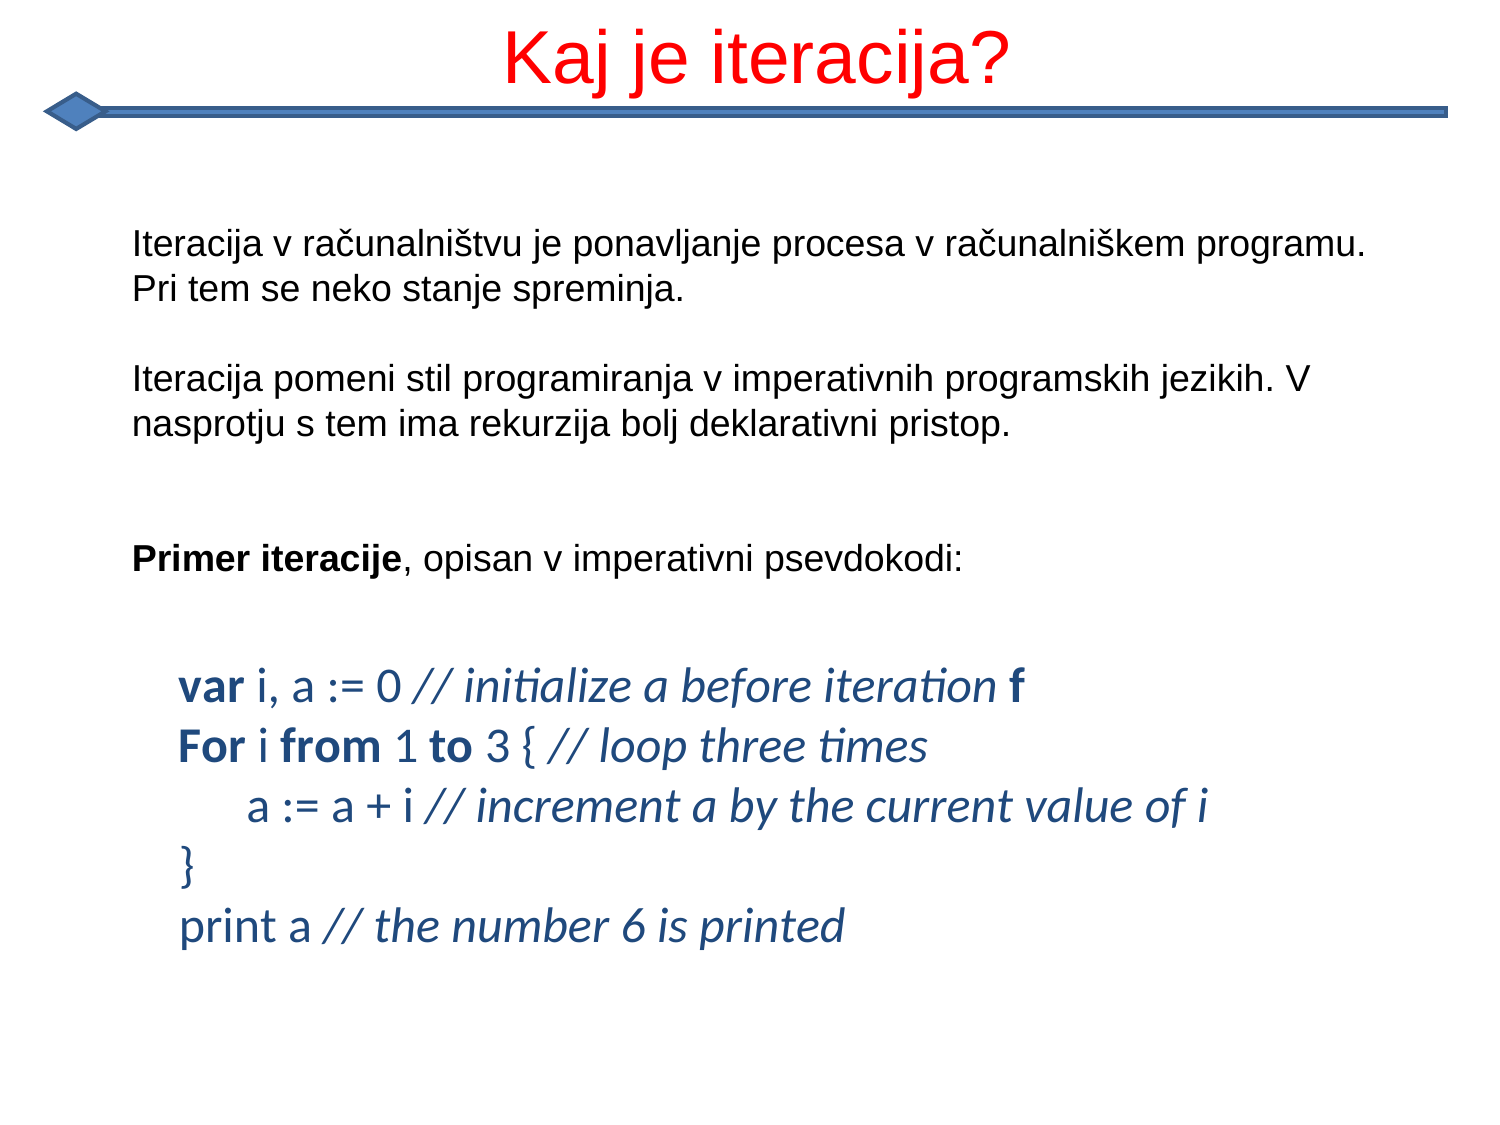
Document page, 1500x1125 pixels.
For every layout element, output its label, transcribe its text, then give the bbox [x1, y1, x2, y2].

text_box Iteracija v računalništvu je ponavljanje procesa v računalniškem programu. Pri tem se neko stanje spreminja. Iteracija pomeni stil programiranja v imperativnih programskih jezikih. V nasprotju s tem ima rekurzija bolj deklarativni pristop. Primer iteracije, opisan v imperativni psevdokodi: [117, 210, 1430, 632]
text_box var i, a := 0 // initialize a before iteration f For i from 1 to 3 { // loop three times a := a + i // increment a by the current value of i } print a // the number 6 is printed [163, 644, 1407, 960]
title Kaj je iteracija? [82, 0, 1433, 108]
